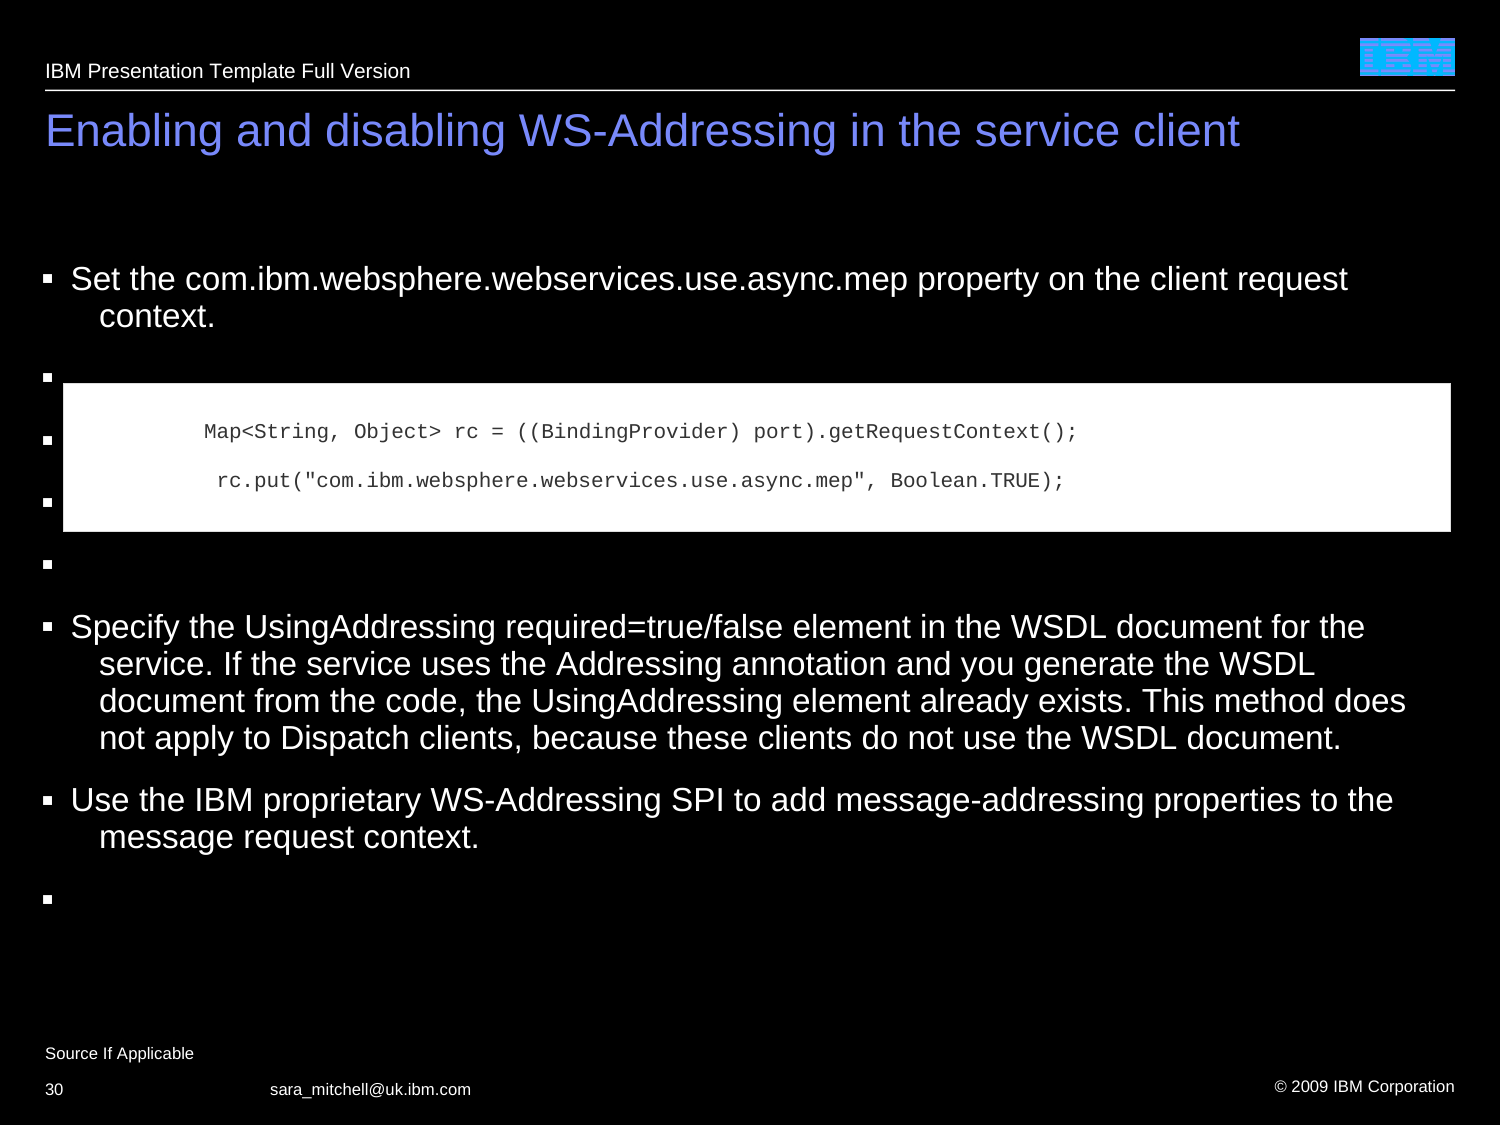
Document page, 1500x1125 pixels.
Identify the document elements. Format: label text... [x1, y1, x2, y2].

list Set the com.ibm.websphere.webservices.use.async.mep property on the client request context. Specify the UsingAddressing required=true/false element in the WSDL document for the service. If the service uses the Addressing annotation and you generate the WSDL document from the code, the UsingAddressing element already exists. This method does not apply to Dispatch clients, because these clients do not use the WSDL document. Use the IBM proprietary WS-Addressing SPI to add message-addressing properties to the message request context. [27, 252, 1453, 1125]
text_box Map<String, Object> rc = ((BindingProvider) port).getRequestContext(); rc.put("com.ibm.websphere.webservices.use.async.mep", Boolean.TRUE); [63, 384, 1450, 532]
text_box IBM Presentation Template Full Version [30, 37, 1306, 83]
text_box Source If Applicable [30, 1021, 1441, 1072]
title Enabling and disabling WS-Addressing in the service client [30, 97, 1456, 218]
